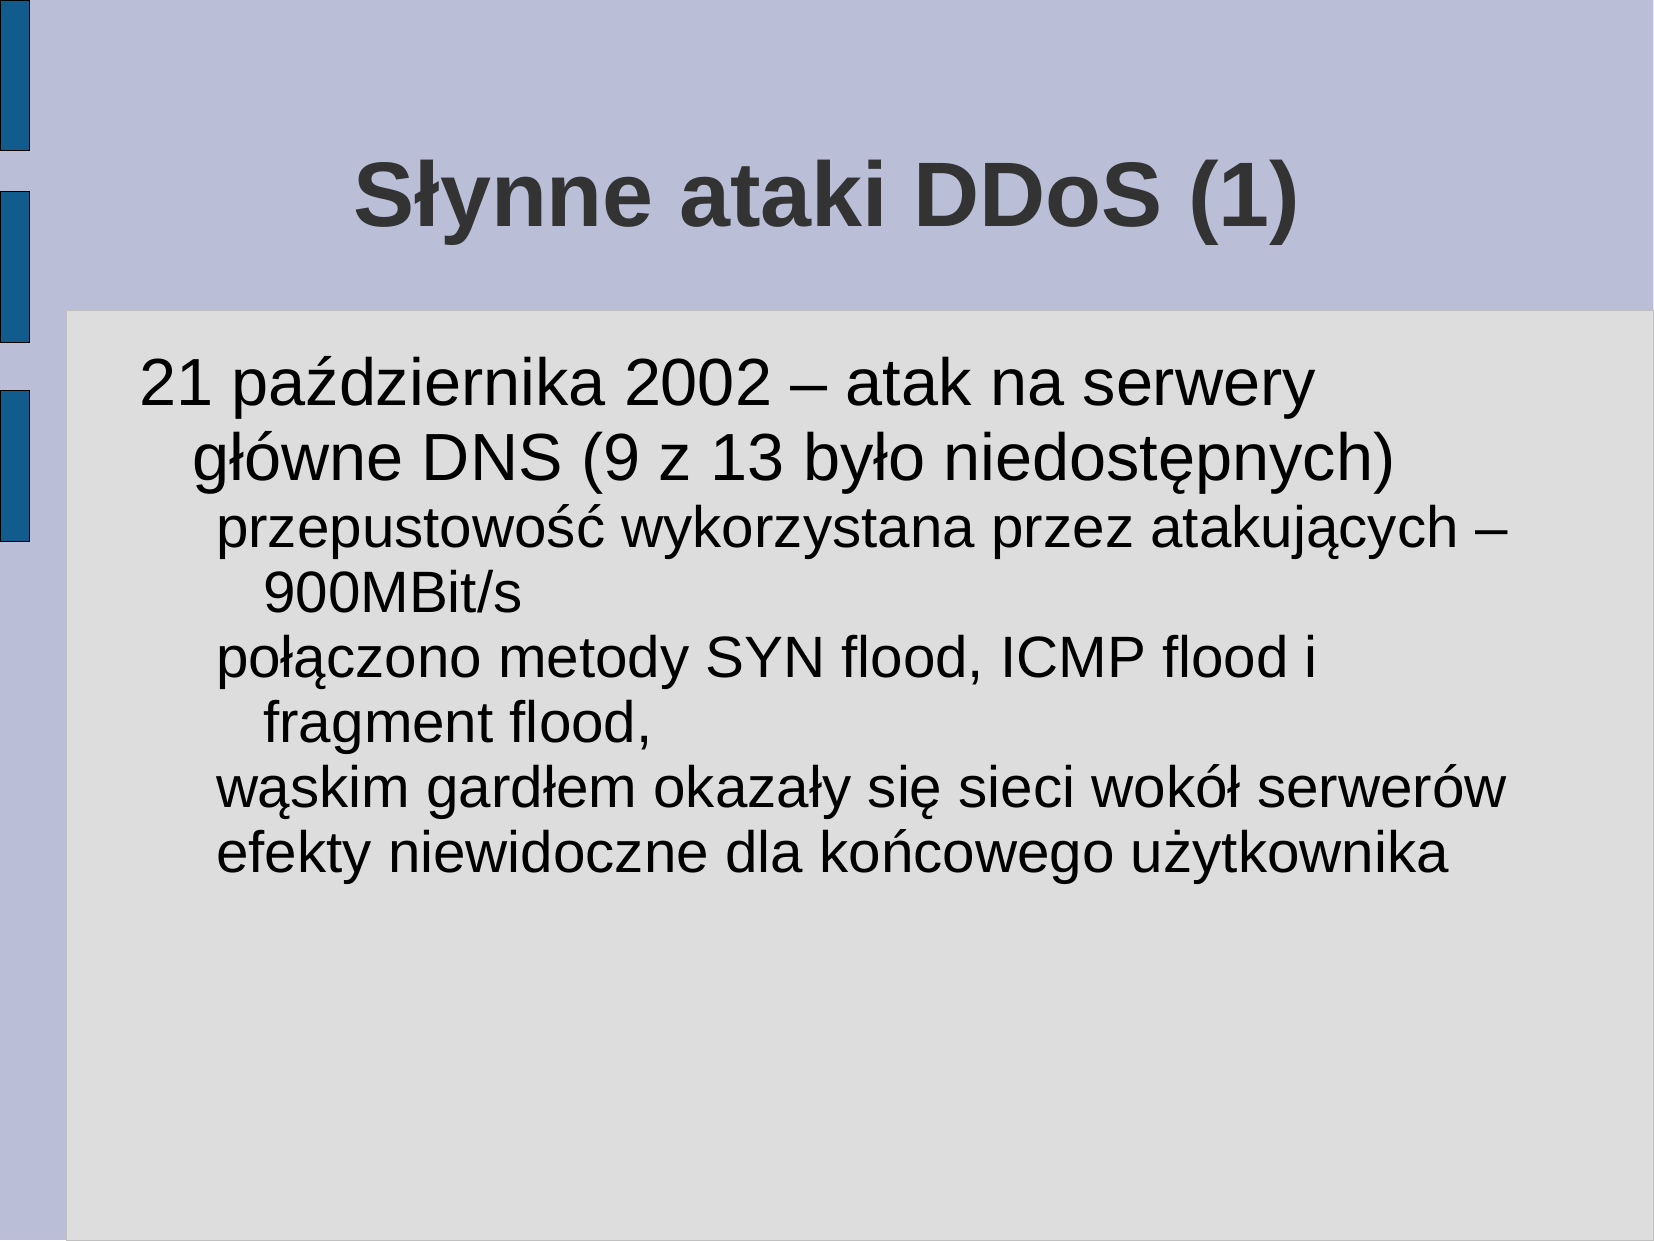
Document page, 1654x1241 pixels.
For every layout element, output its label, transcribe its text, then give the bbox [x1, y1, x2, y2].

title Słynne ataki DDoS (1) [121, 91, 1534, 299]
list 21 października 2002 – atak na serwery główne DNS (9 z 13 było niedostępnych) przepustowość wykorzystana przez atakujących – 900MBit/s połączono metody SYN flood, ICMP flood i fragment flood, wąskim gardłem okazały się sieci wokół serwerów efekty niewidoczne dla końcowego użytkownika [121, 344, 1534, 1127]
